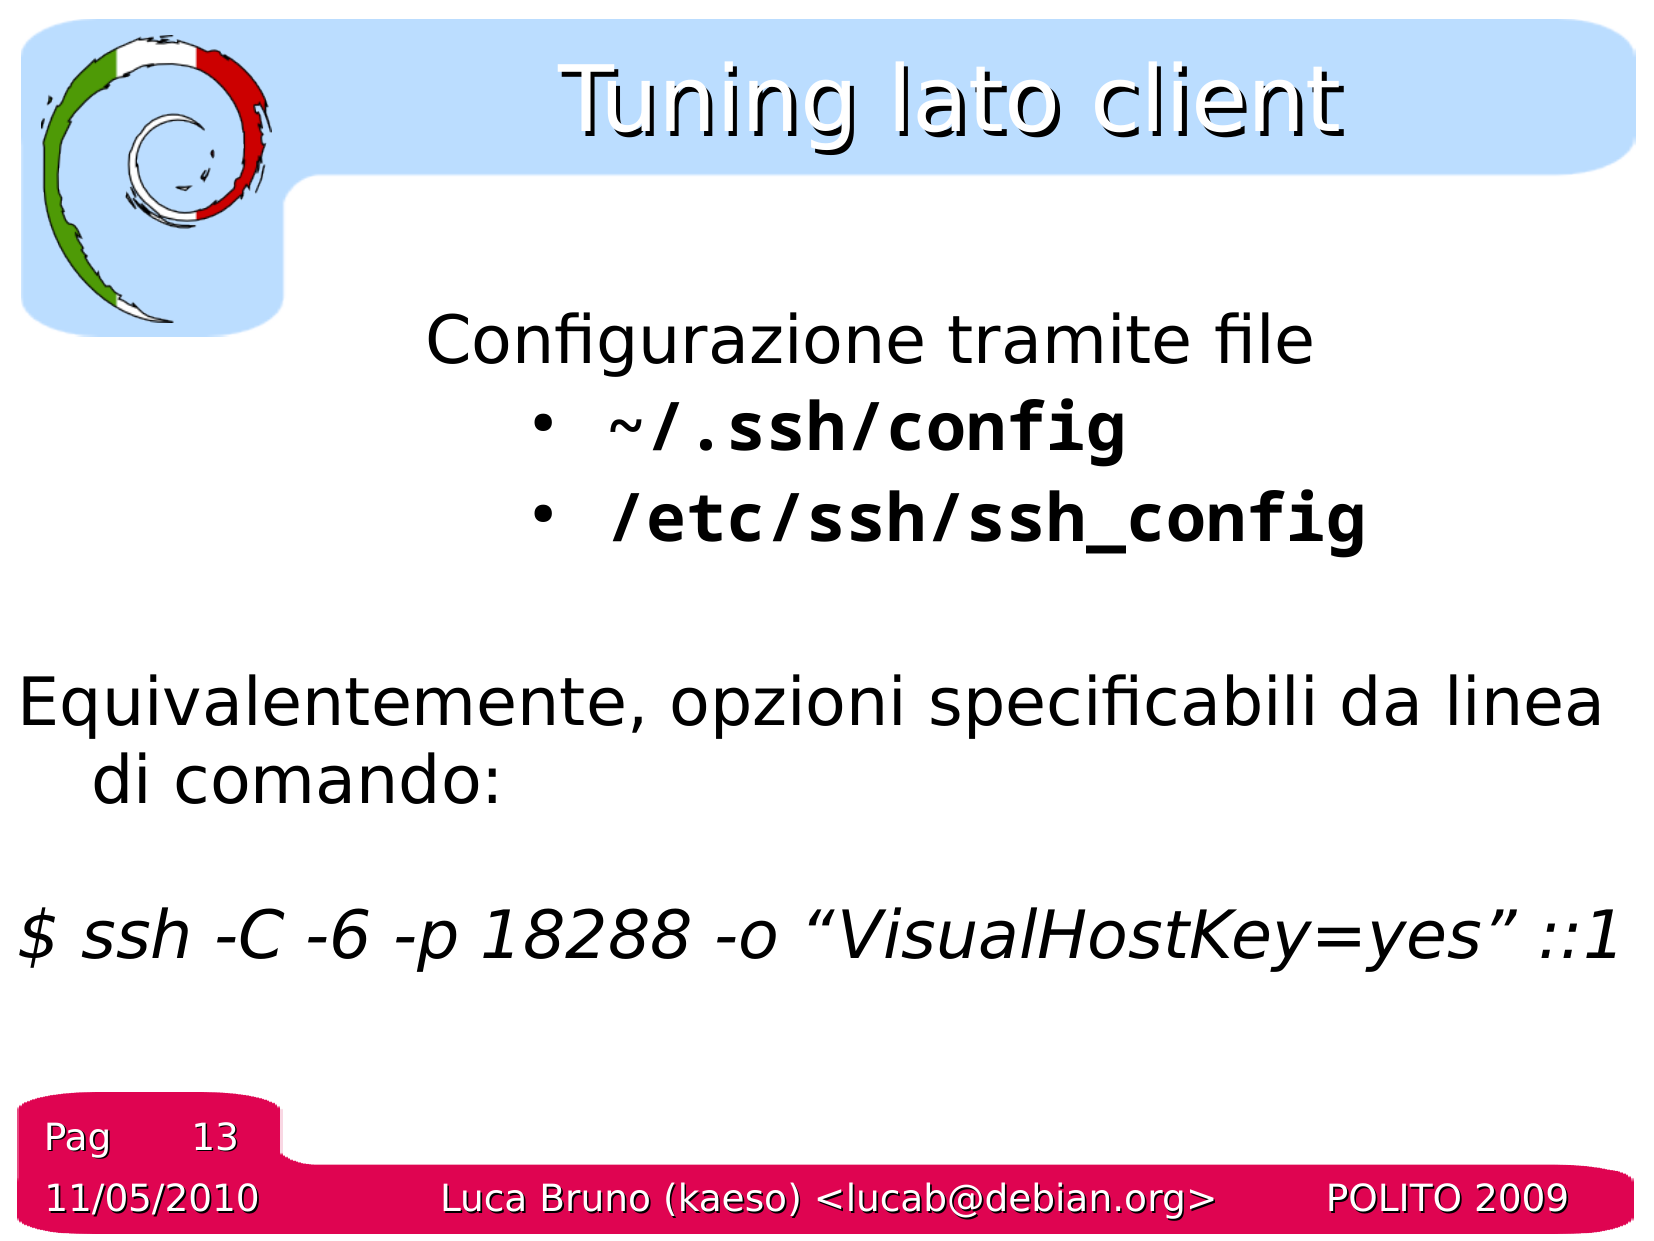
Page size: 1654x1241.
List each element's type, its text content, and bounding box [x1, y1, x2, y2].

picture [17, 1111, 29, 1234]
text_box Luca Bruno (kaeso) <lucab@debian.org> POLITO 2009 [425, 1169, 1585, 1241]
picture [284, 1111, 1634, 1234]
text_box Equivalentemente, opzioni specificabili da linea di comando: $ ssh -C -6 -p 18288 -o “VisualHostKey=yes” ::1 [17, 372, 1642, 1111]
title Tuning lato client [265, 3, 1636, 196]
text_box Pag <numero> [29, 1111, 415, 1182]
subtitle Configurazione tramite file ~/.ssh/config /etc/ssh/ssh_config [354, 230, 1536, 372]
picture [21, 19, 1636, 337]
text_box 11/05/2010 [29, 1182, 284, 1241]
